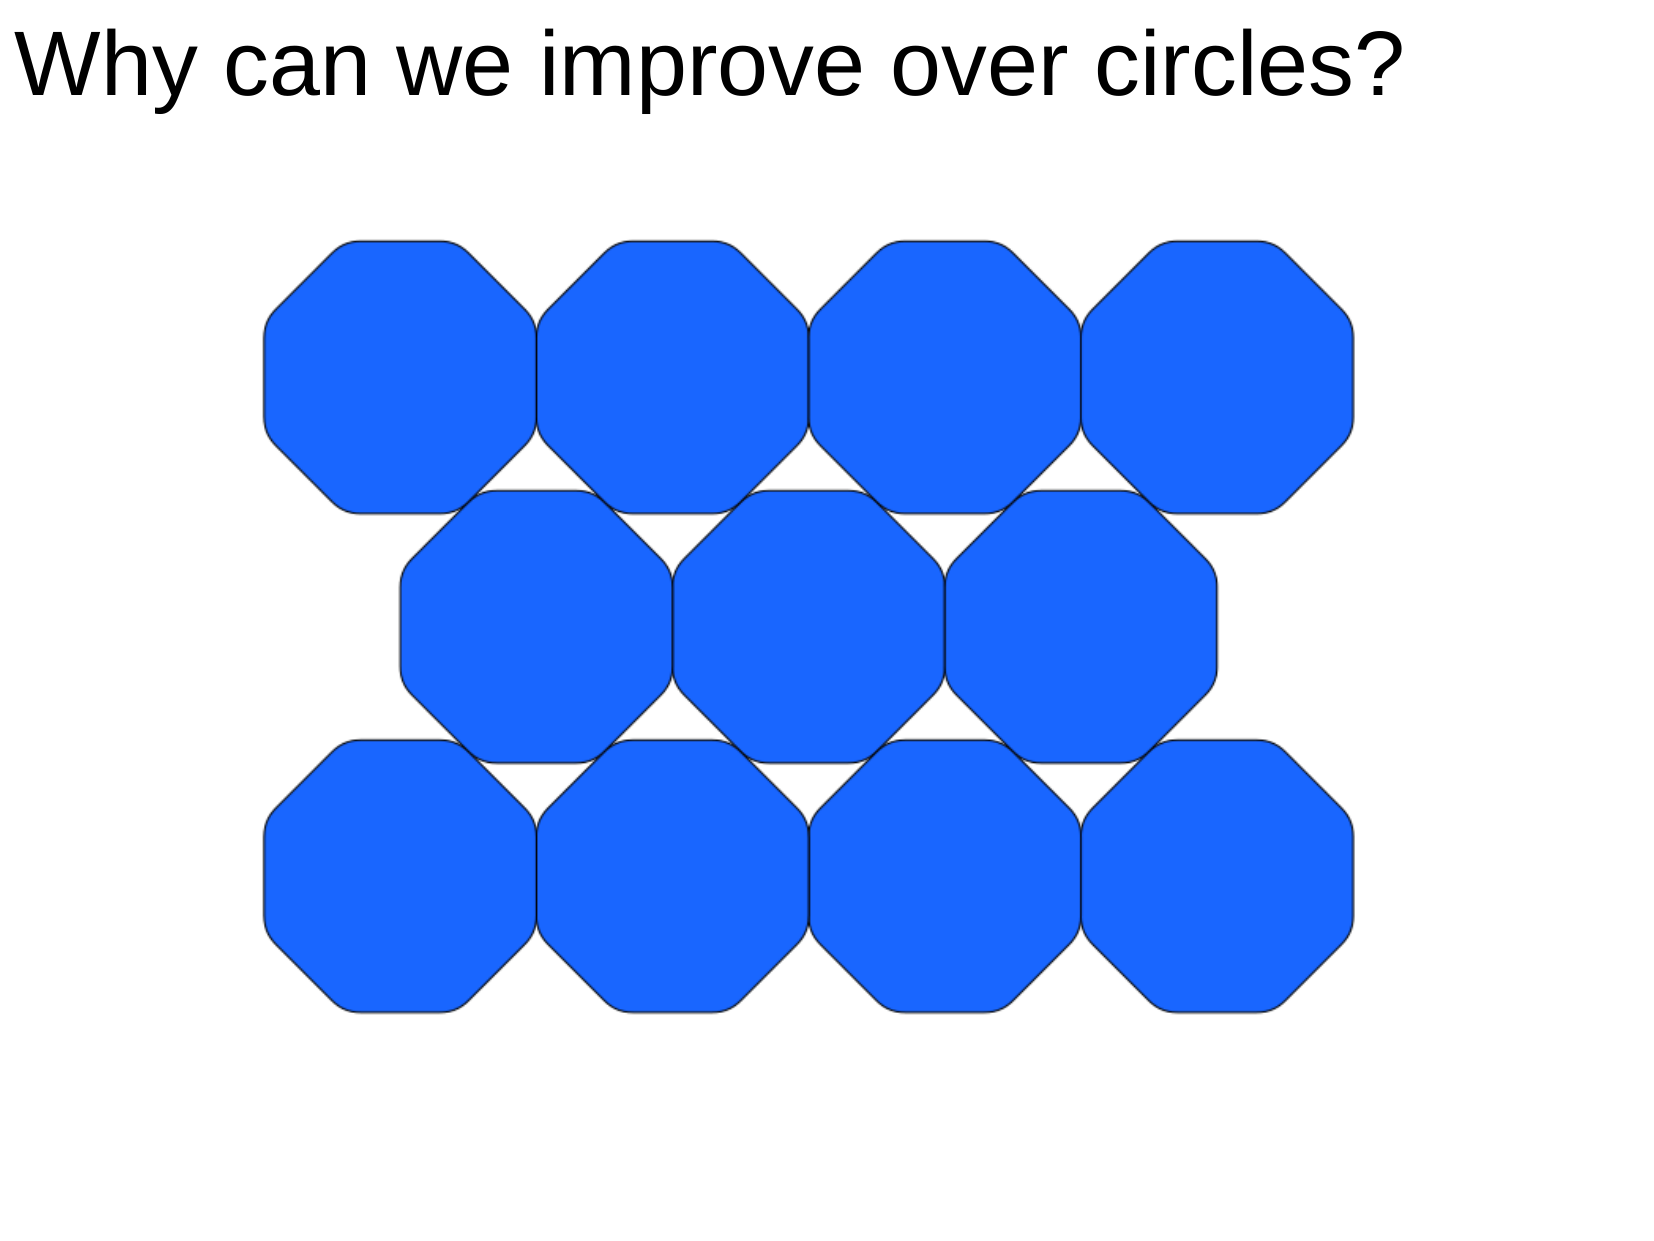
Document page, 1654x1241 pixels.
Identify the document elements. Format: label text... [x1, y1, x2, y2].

text_box Why can we improve over circles? [0, 5, 1654, 123]
picture [231, 219, 1388, 1035]
